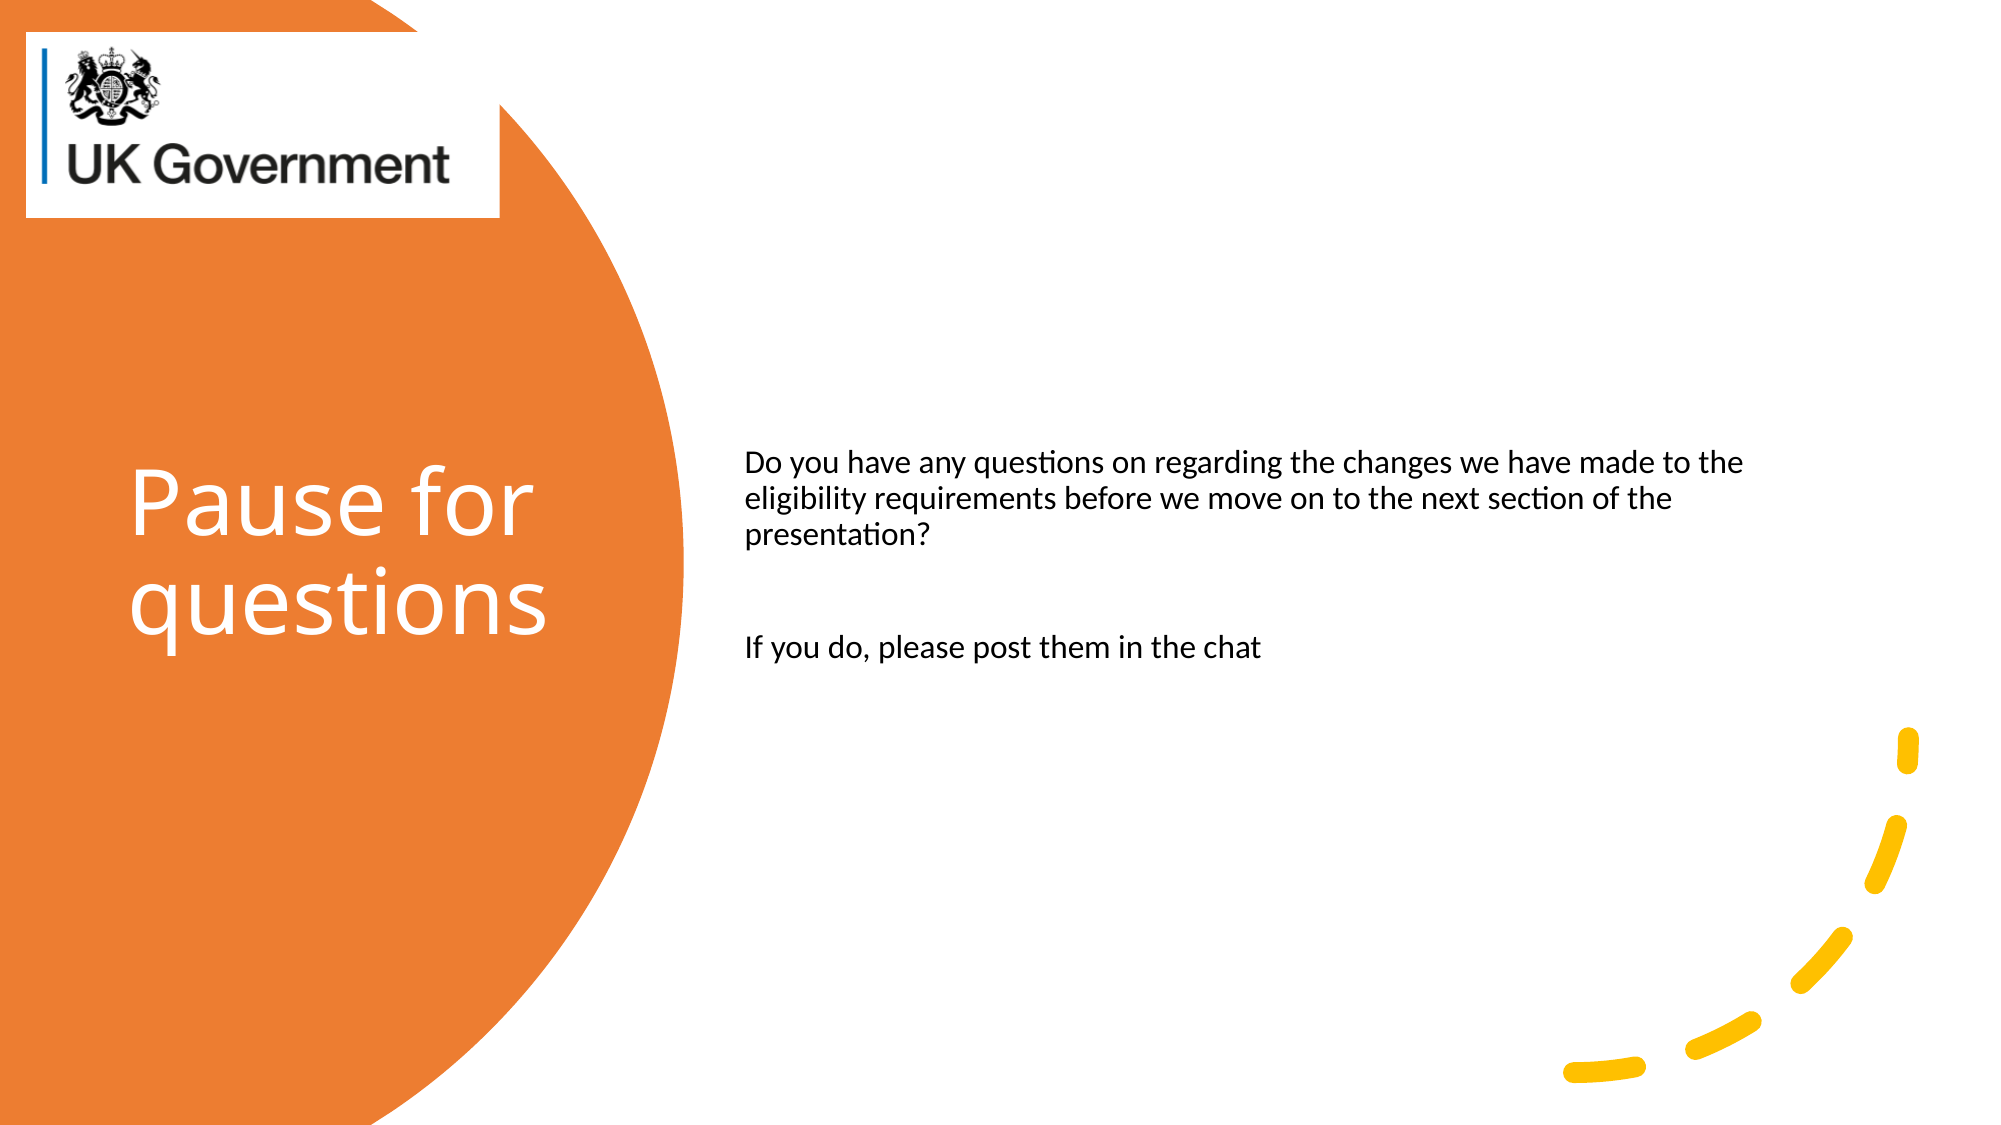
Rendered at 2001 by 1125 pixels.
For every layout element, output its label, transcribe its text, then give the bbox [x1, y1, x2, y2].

title Pause for questions [112, 189, 638, 922]
list Do you have any questions on regarding the changes we have made to the eligibility requirements before we move on to the next section of the presentation? If you do, please post them in the chat [729, 97, 1863, 1014]
text_box [0, 0, 2000, 1125]
picture [26, 32, 500, 218]
